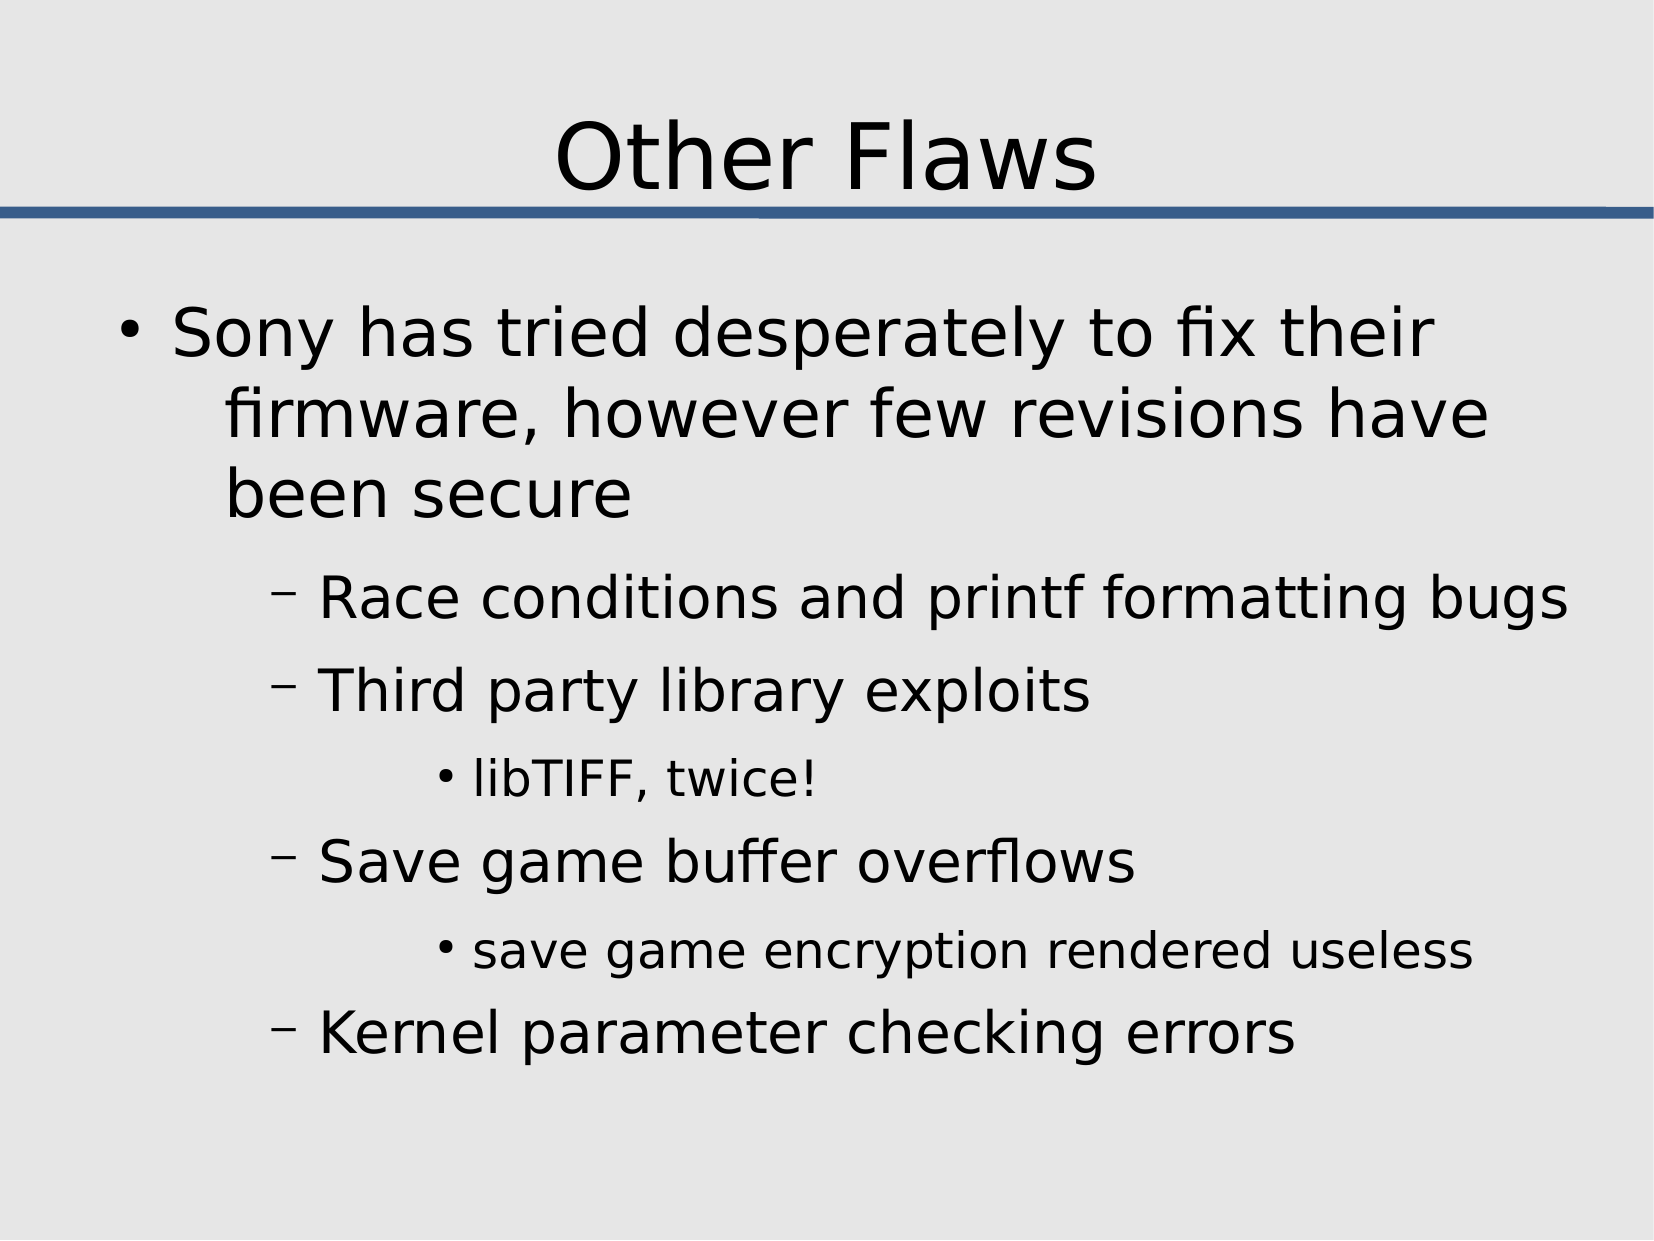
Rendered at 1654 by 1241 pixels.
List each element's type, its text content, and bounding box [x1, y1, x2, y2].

title Other Flaws [82, 56, 1571, 250]
list Sony has tried desperately to fix their firmware, however few revisions have been secure Race conditions and printf formatting bugs Third party library exploits libTIFF, twice! Save game buffer overflows save game encryption rendered useless Kernel parameter checking errors [82, 290, 1571, 1094]
